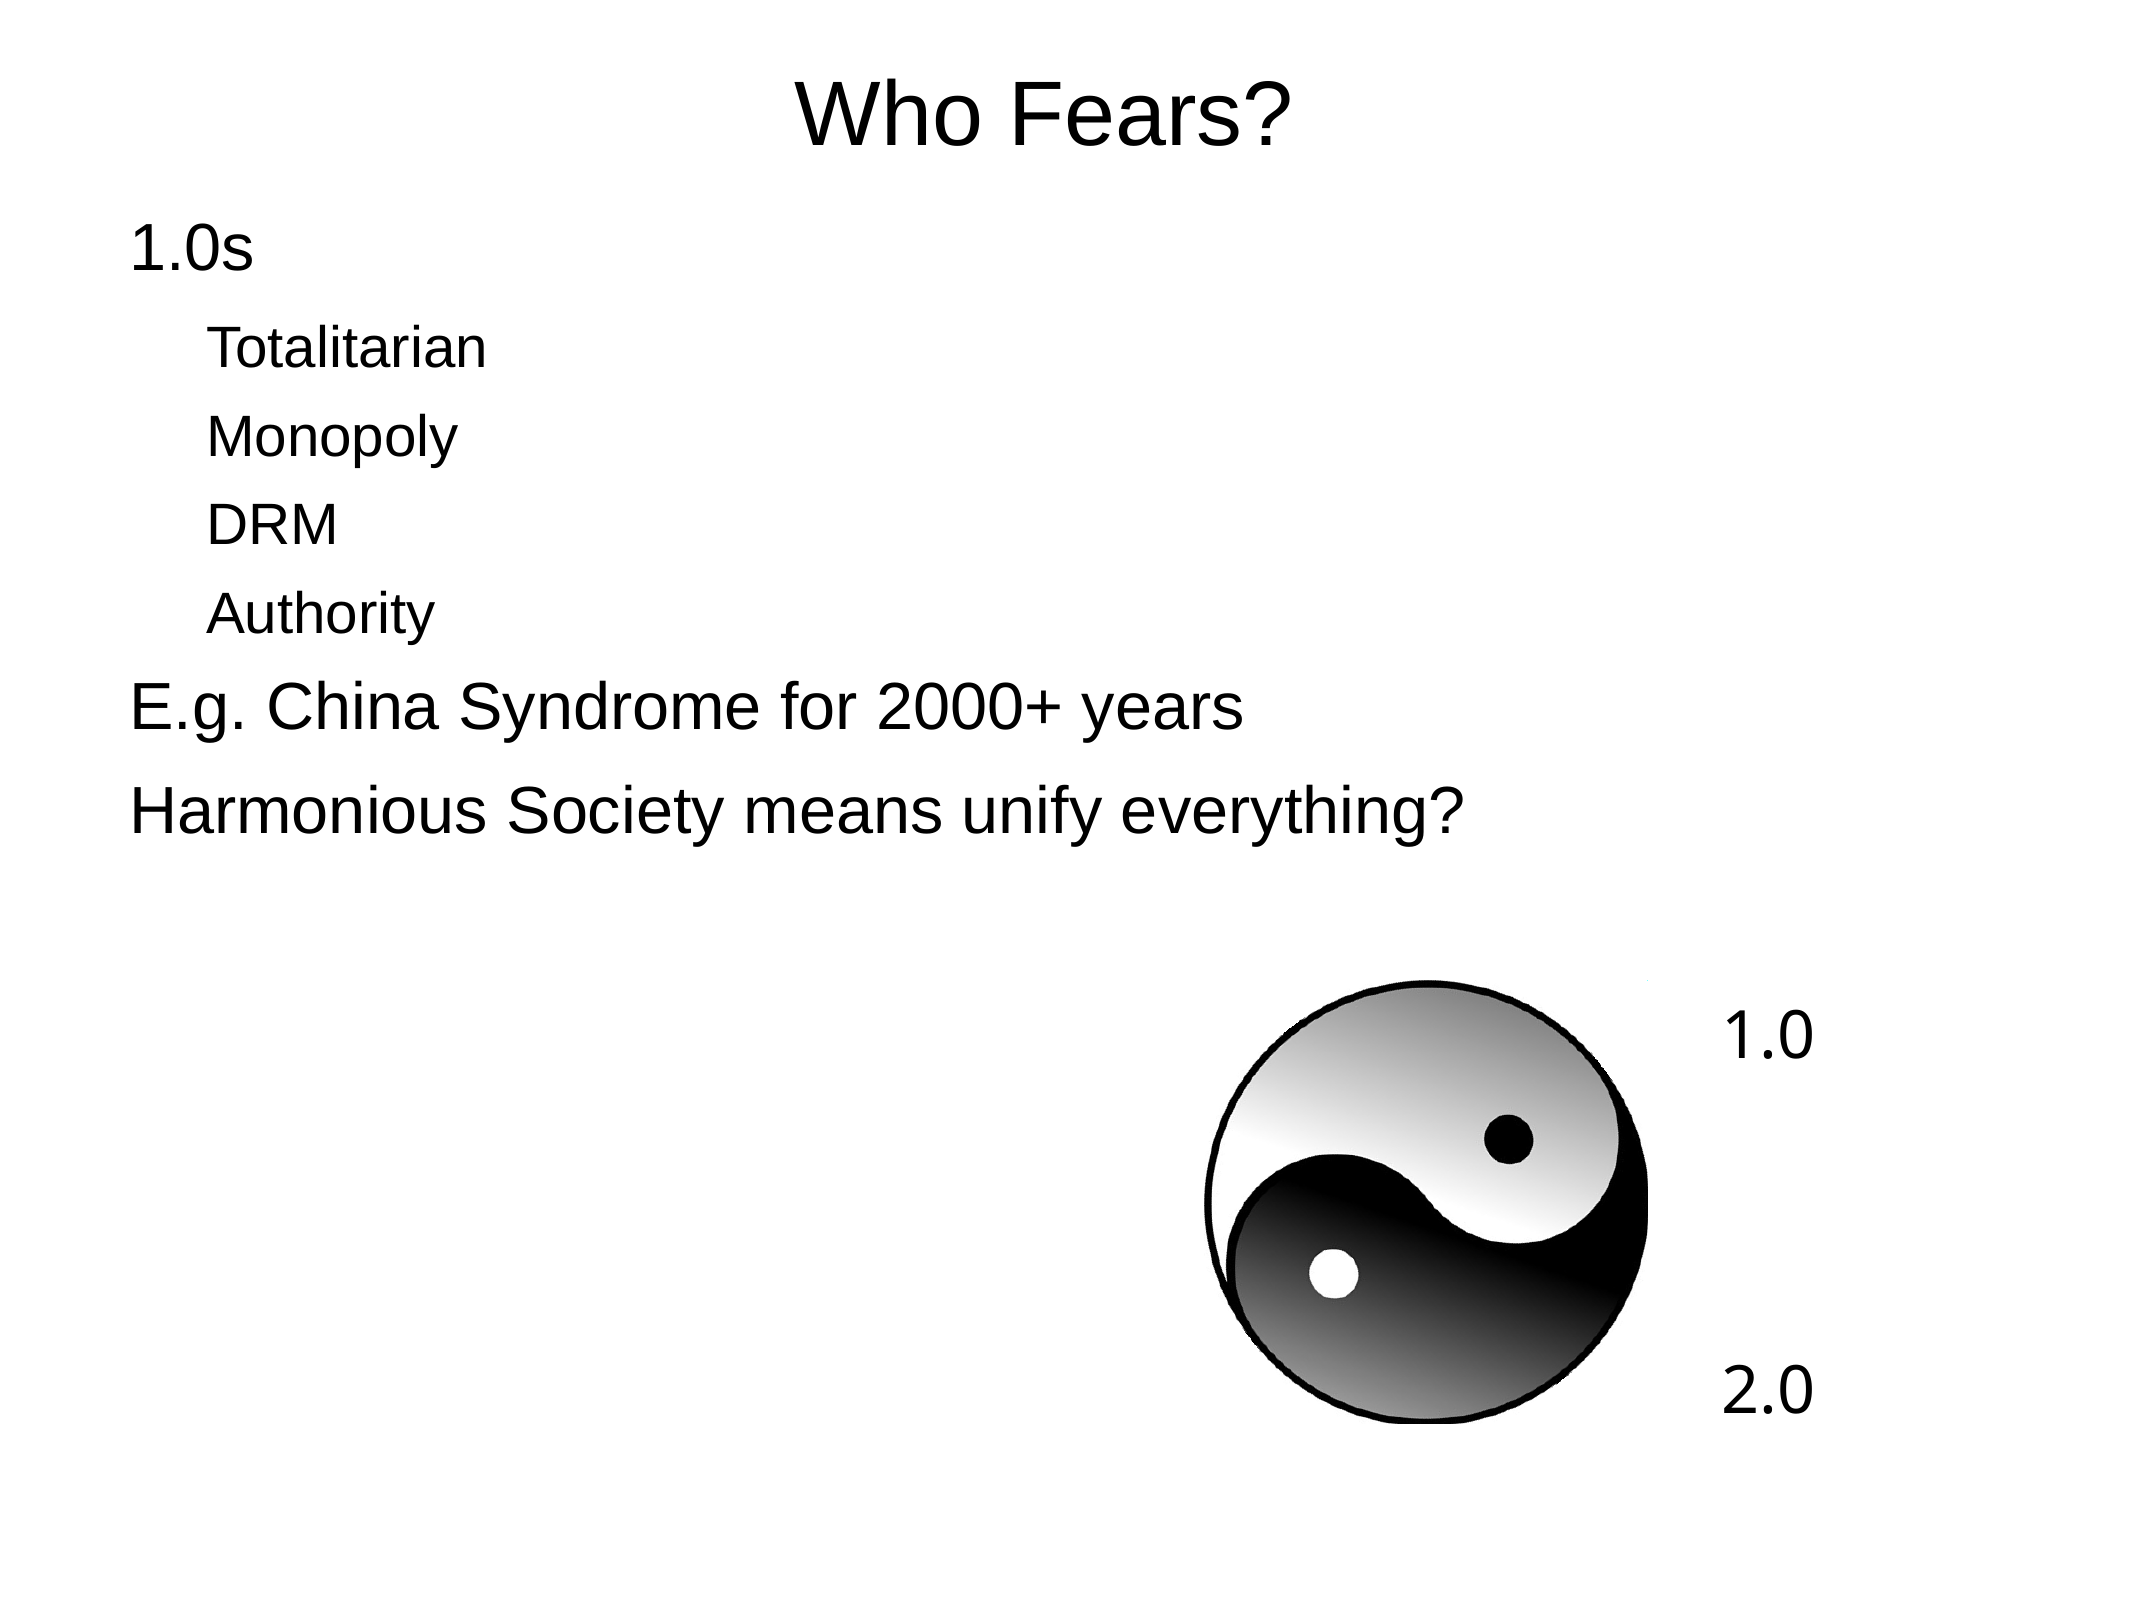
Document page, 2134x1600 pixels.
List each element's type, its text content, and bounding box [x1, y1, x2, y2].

title Who Fears? [0, 7, 2063, 220]
list 1.0s Totalitarian Monopoly DRM Authority E.g. China Syndrome for 2000+ years Harmonious Society means unify everything? [111, 210, 2067, 1536]
text_box 2.0 [1706, 1334, 1819, 1427]
picture [1204, 980, 1648, 1424]
text_box 1.0 [1706, 980, 1884, 1073]
